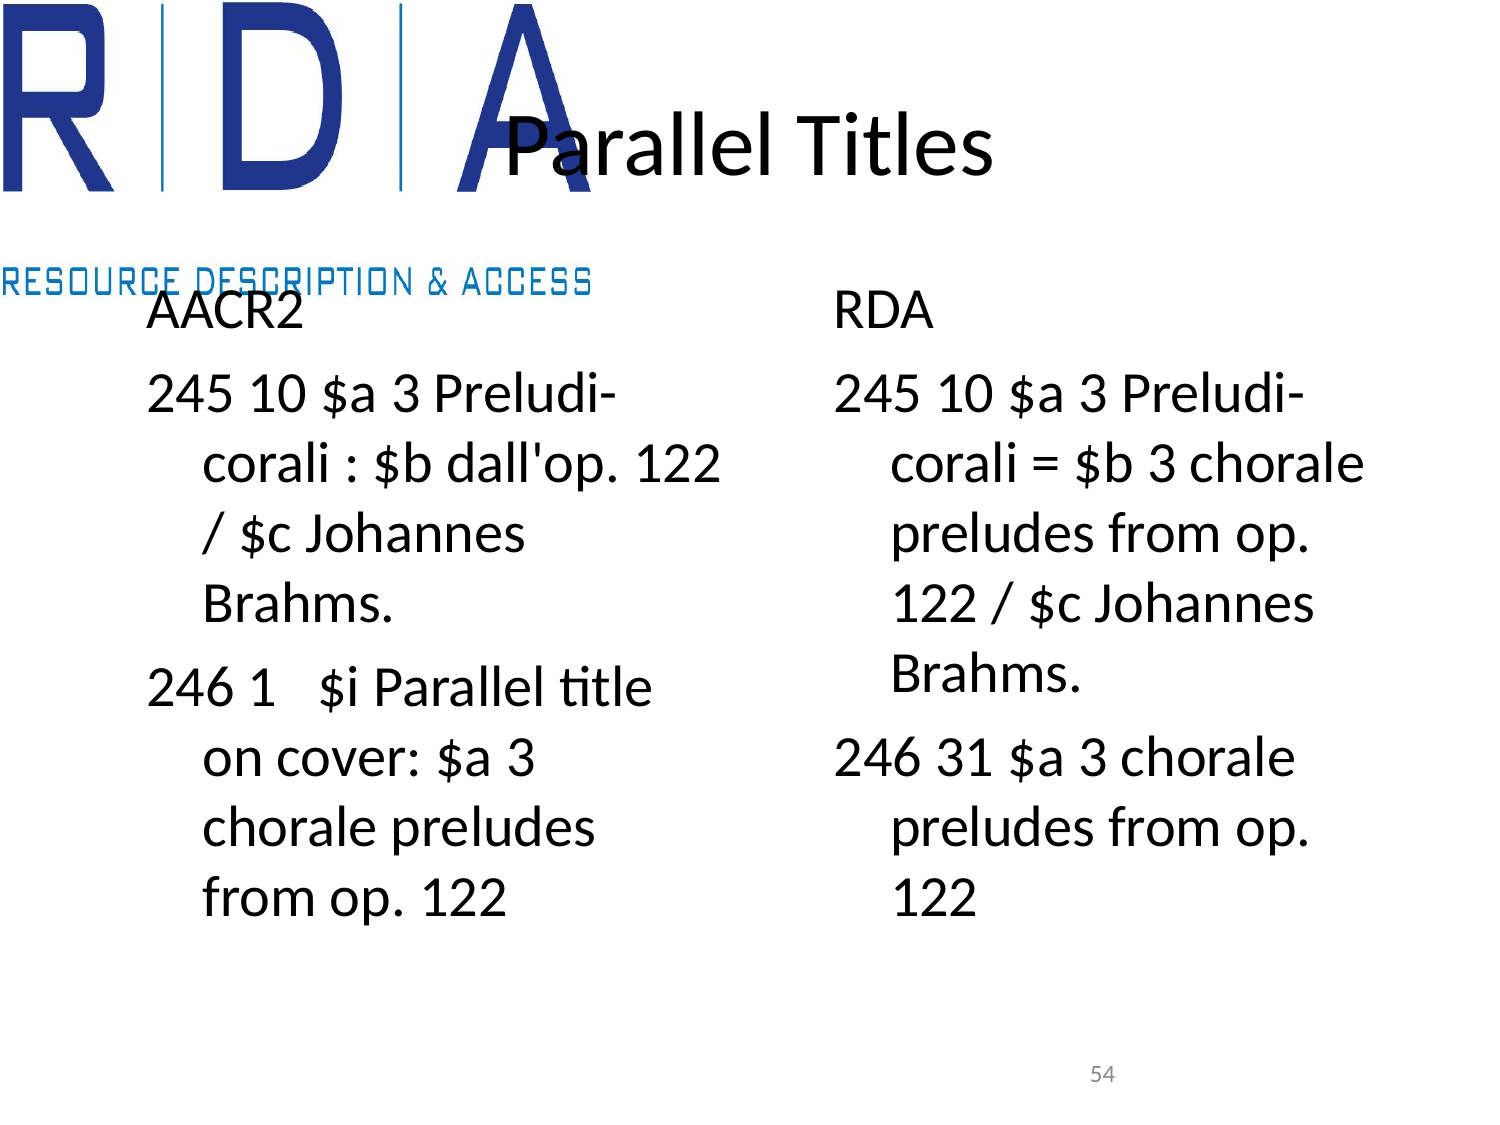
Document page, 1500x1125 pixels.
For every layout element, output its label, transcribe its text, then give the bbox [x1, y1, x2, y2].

text_box 54 [1074, 1042, 1426, 1103]
title Parallel Titles [75, 45, 1426, 233]
list RDA 245 10 $a 3 Preludi-corali = $b 3 chorale preludes from op. 122 / $c Johannes Brahms. 246 31 $a 3 chorale preludes from op. 122 [762, 262, 1426, 1005]
list AACR2 245 10 $a 3 Preludi-corali : $b dall'op. 122 / $c Johannes Brahms. 246 1 $i Parallel title on cover: $a 3 chorale preludes from op. 122 [75, 262, 738, 1005]
